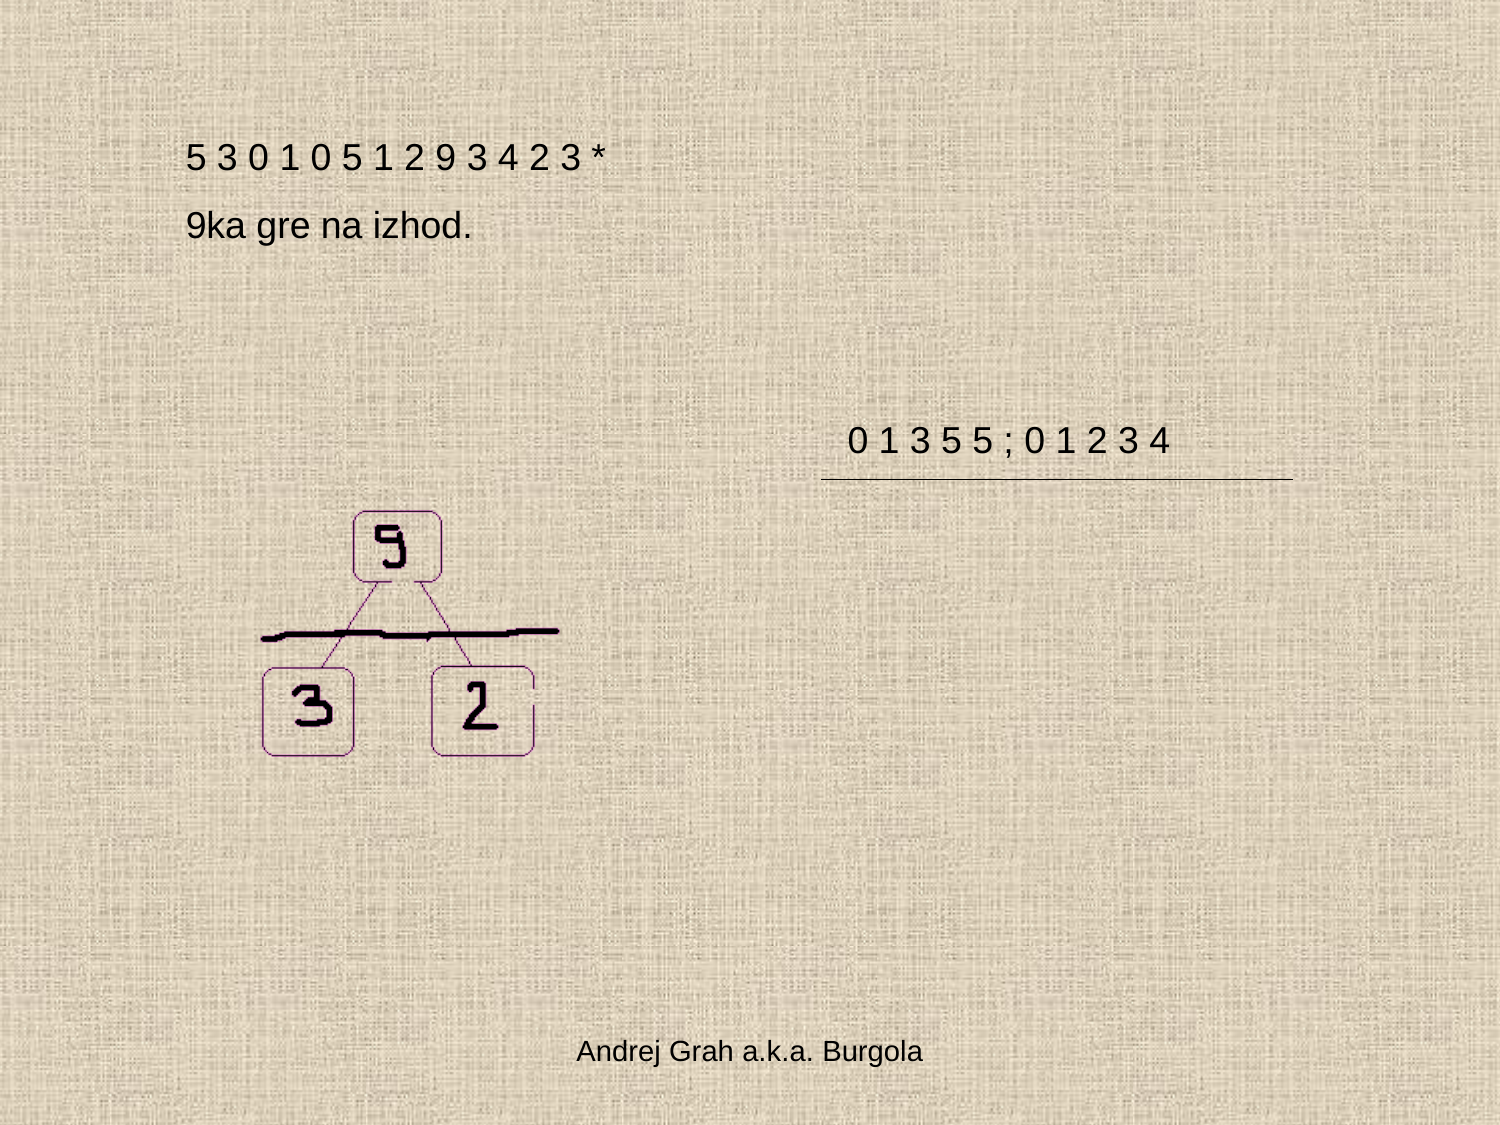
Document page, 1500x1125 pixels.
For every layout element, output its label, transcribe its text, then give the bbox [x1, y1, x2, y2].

text_box 0 1 3 5 5 ; 0 1 2 3 4 [832, 408, 1258, 470]
picture [0, 0, 1500, 1125]
text_box Andrej Grah a.k.a. Burgola [512, 1024, 988, 1103]
text_box 5 3 0 1 0 5 1 2 9 3 4 2 3 * 9ka gre na izhod. [171, 125, 1235, 255]
